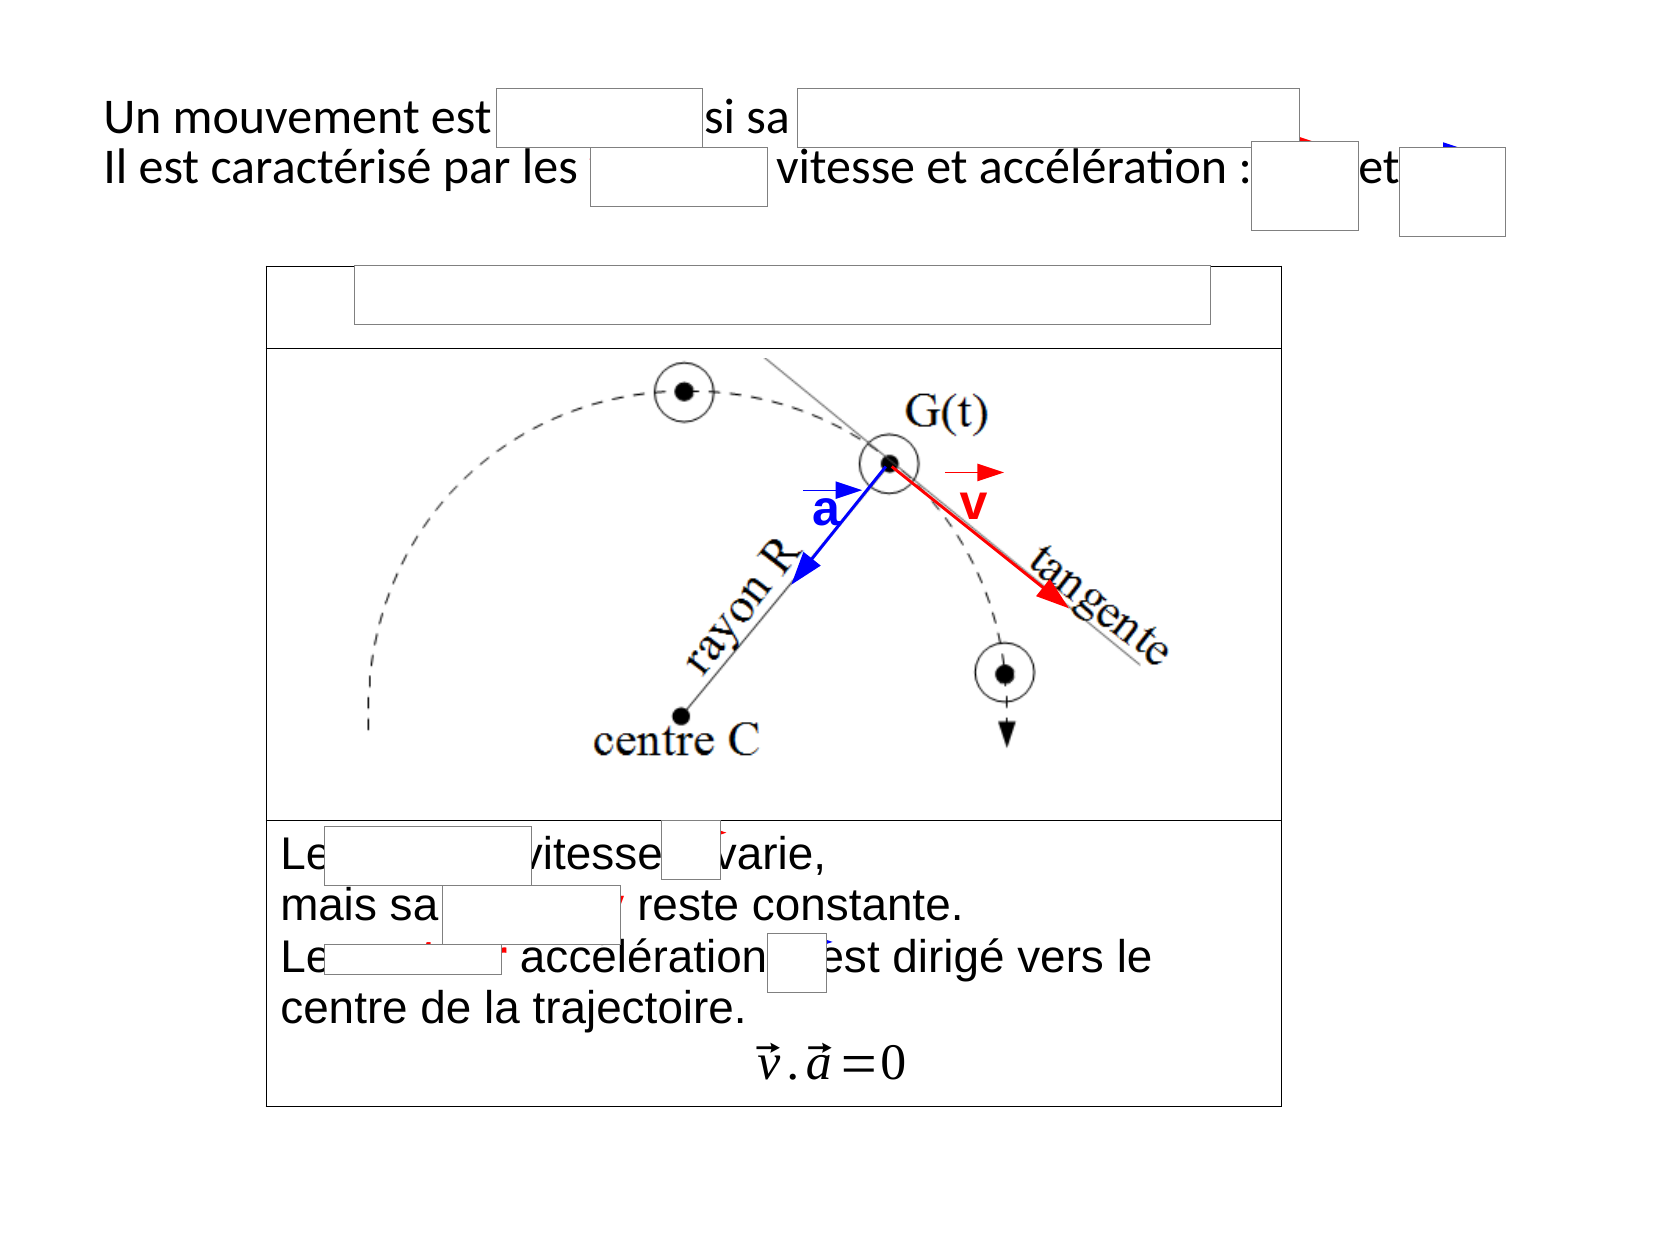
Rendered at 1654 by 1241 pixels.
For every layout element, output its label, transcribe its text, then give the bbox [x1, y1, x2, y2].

text_box Un mouvement est circulaire si sa trajectoire est un cercle Il est caractérisé par les vecteurs vitesse et accélération : et [1300, 88, 1625, 226]
text_box [767, 933, 827, 993]
text_box [496, 88, 768, 207]
text_box [1399, 147, 1506, 237]
picture [324, 358, 1180, 768]
text_box [661, 820, 721, 880]
text_box [797, 88, 1359, 231]
text_box a [797, 472, 886, 545]
text_box v [988, 466, 1004, 472]
table_header Mouvement circulaire uniforme [267, 267, 1281, 348]
text_box v [944, 466, 977, 472]
text_box Un mouvement est circulaire si sa trajectoire est un cercle Il est caractérisé par les vecteurs vitesse et accélération : et [88, 88, 1251, 226]
text_box [324, 826, 621, 975]
text_box v [944, 473, 1004, 539]
table_cell [267, 349, 1281, 820]
table_cell Le vecteur vitesse v varie, mais sa valeur v reste constante. Le vecteur accélération a est dirigé vers le centre de la trajectoire. [267, 821, 1281, 1106]
chart [741, 1034, 919, 1093]
text_box [354, 265, 1211, 325]
